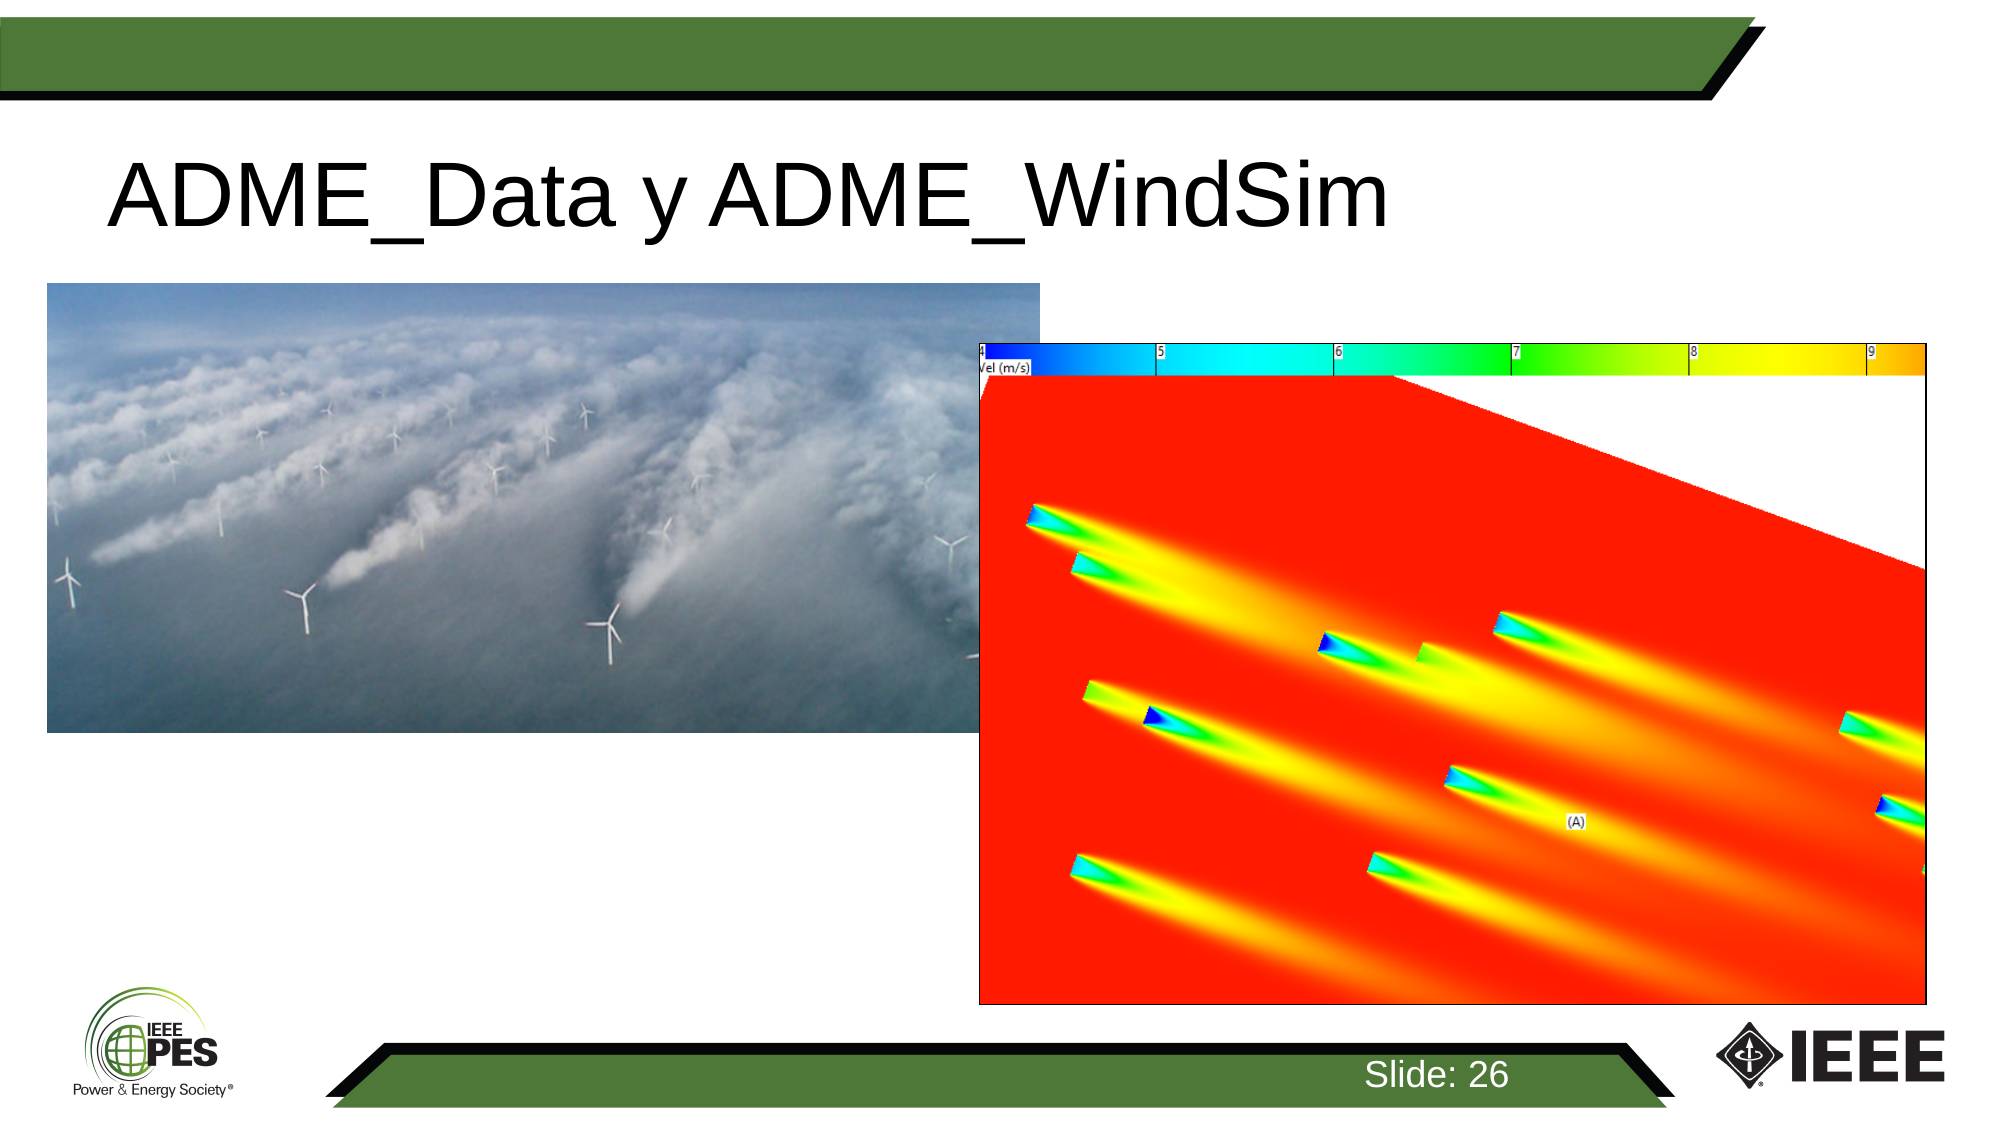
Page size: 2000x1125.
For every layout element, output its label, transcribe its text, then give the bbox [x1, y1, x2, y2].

picture [0, 0, 2000, 1125]
title ADME_Data y ADME_WindSim [35, 70, 1465, 319]
